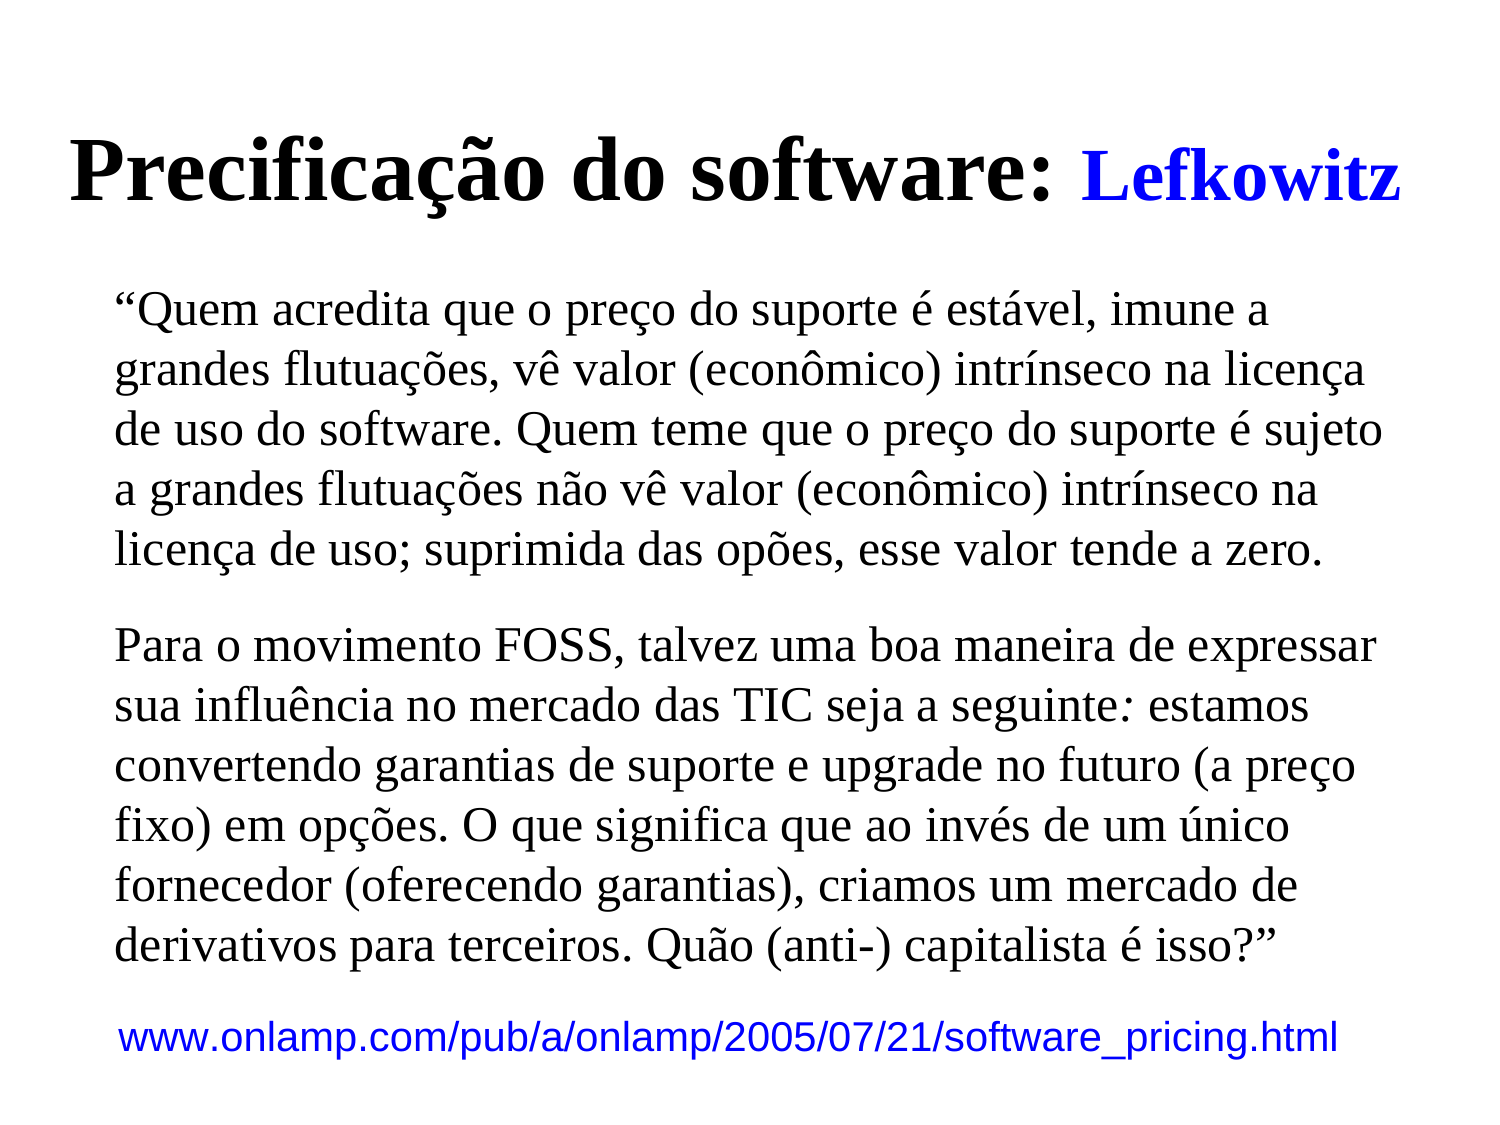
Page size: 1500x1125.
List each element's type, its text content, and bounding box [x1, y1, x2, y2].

text_box Precificação do software: Lefkowitz [52, 63, 1420, 269]
text_box “Quem acredita que o preço do suporte é estável, imune a grandes flutuações, vê valor (econômico) intrínseco na licença de uso do software. Quem teme que o preço do suporte é sujeto a grandes flutuações não vê valor (econômico) intrínseco na licença de uso; suprimida das opões, esse valor tende a zero. Para o movimento FOSS, talvez uma boa maneira de expressar sua influência no mercado das TIC seja a seguinte: estamos convertendo garantias de suporte e upgrade no futuro (a preço fixo) em opções. O que significa que ao invés de um único fornecedor (oferecendo garantias), criamos um mercado de derivativos para terceiros. Quão (anti-) capitalista é isso?” [115, 272, 1409, 944]
text_box www.onlamp.com/pub/a/onlamp/2005/07/21/software_pricing.html [72, 1010, 1436, 1063]
